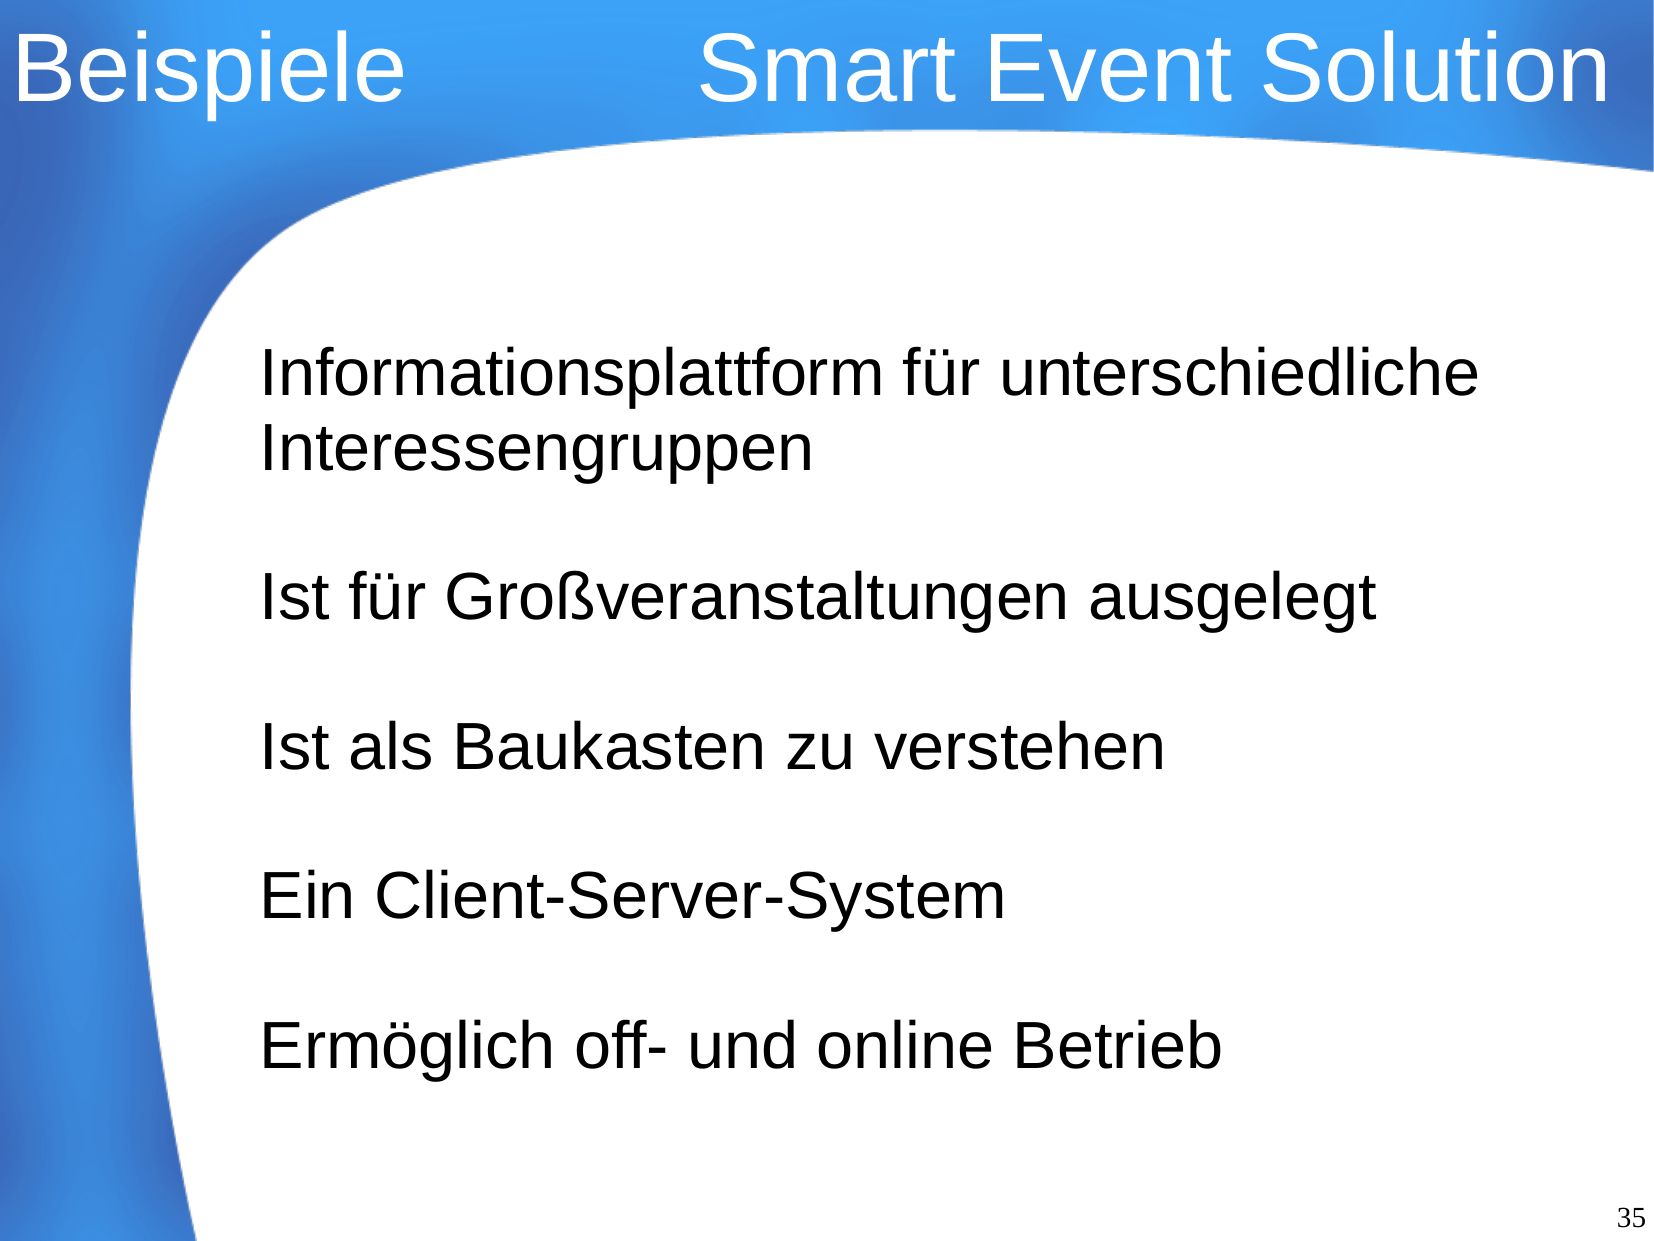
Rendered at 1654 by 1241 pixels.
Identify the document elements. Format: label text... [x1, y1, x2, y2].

subtitle Informationsplattform für unterschiedliche Interessengruppen Ist für Großveranstaltungen ausgelegt Ist als Baukasten zu verstehen Ein Client-Server-System Ermöglich off- und online Betrieb [259, 248, 1560, 1170]
picture [0, 0, 1654, 1241]
title Smart Event Solution [697, 13, 1619, 123]
title Beispiele [11, 13, 697, 123]
